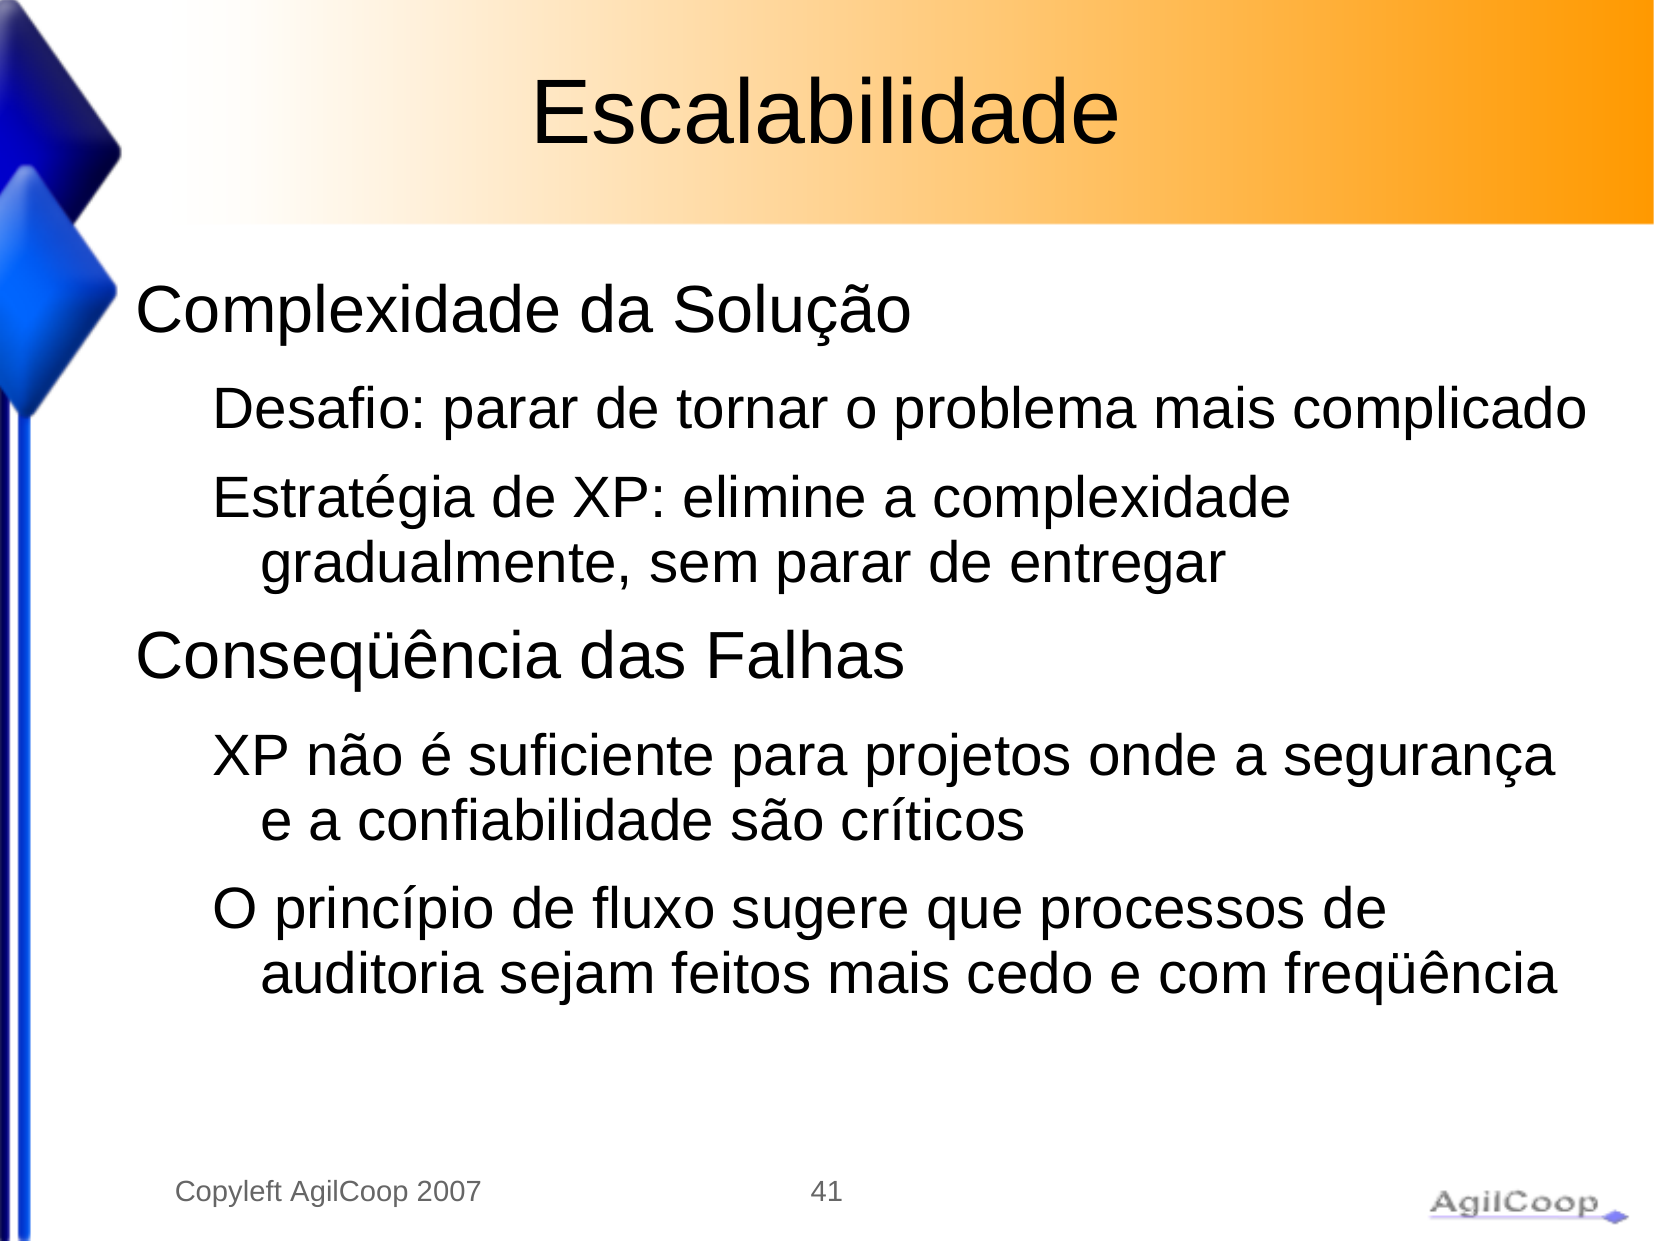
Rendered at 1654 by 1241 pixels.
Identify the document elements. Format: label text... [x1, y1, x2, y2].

list Complexidade da Solução Desafio: parar de tornar o problema mais complicado Estratégia de XP: elimine a complexidade gradualmente, sem parar de entregar Conseqüência das Falhas XP não é suficiente para projetos onde a segurança e a confiabilidade são críticos O princípio de fluxo sugere que processos de auditoria sejam feitos mais cedo e com freqüência [118, 271, 1607, 1123]
title Escalabilidade [82, 8, 1571, 216]
picture [0, 0, 1654, 1241]
